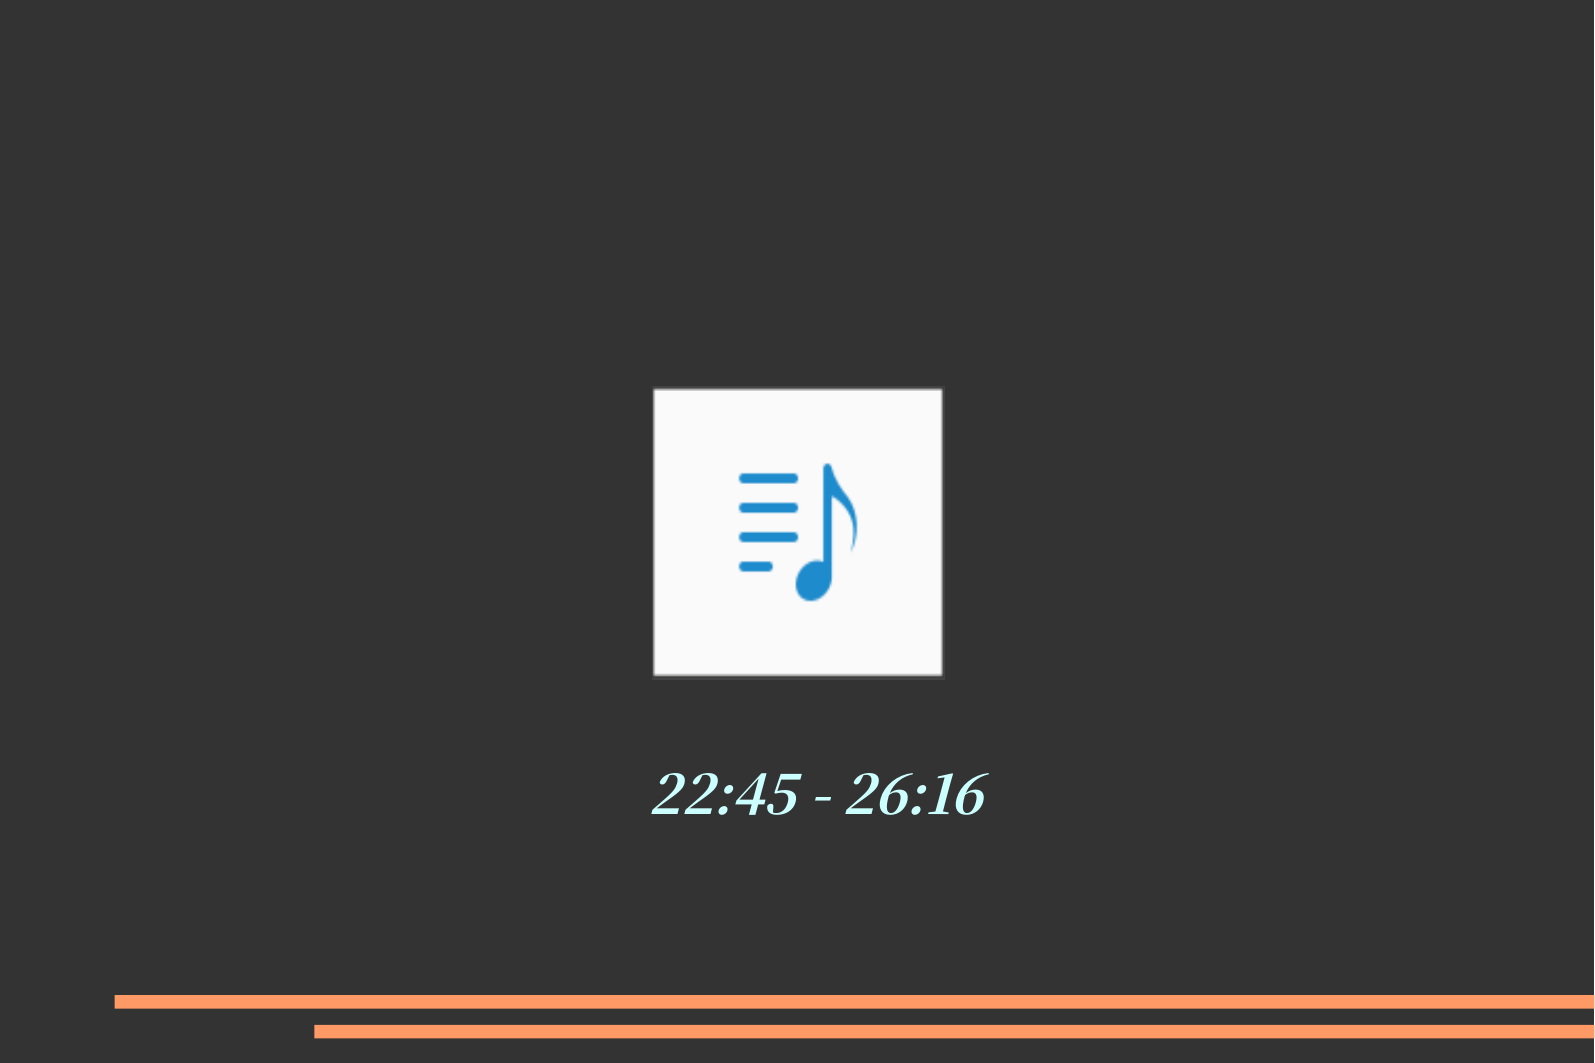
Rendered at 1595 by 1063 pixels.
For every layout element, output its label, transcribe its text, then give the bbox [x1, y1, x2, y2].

text_box [650, 385, 947, 681]
title 22:45 - 26:16 [648, 702, 1034, 880]
